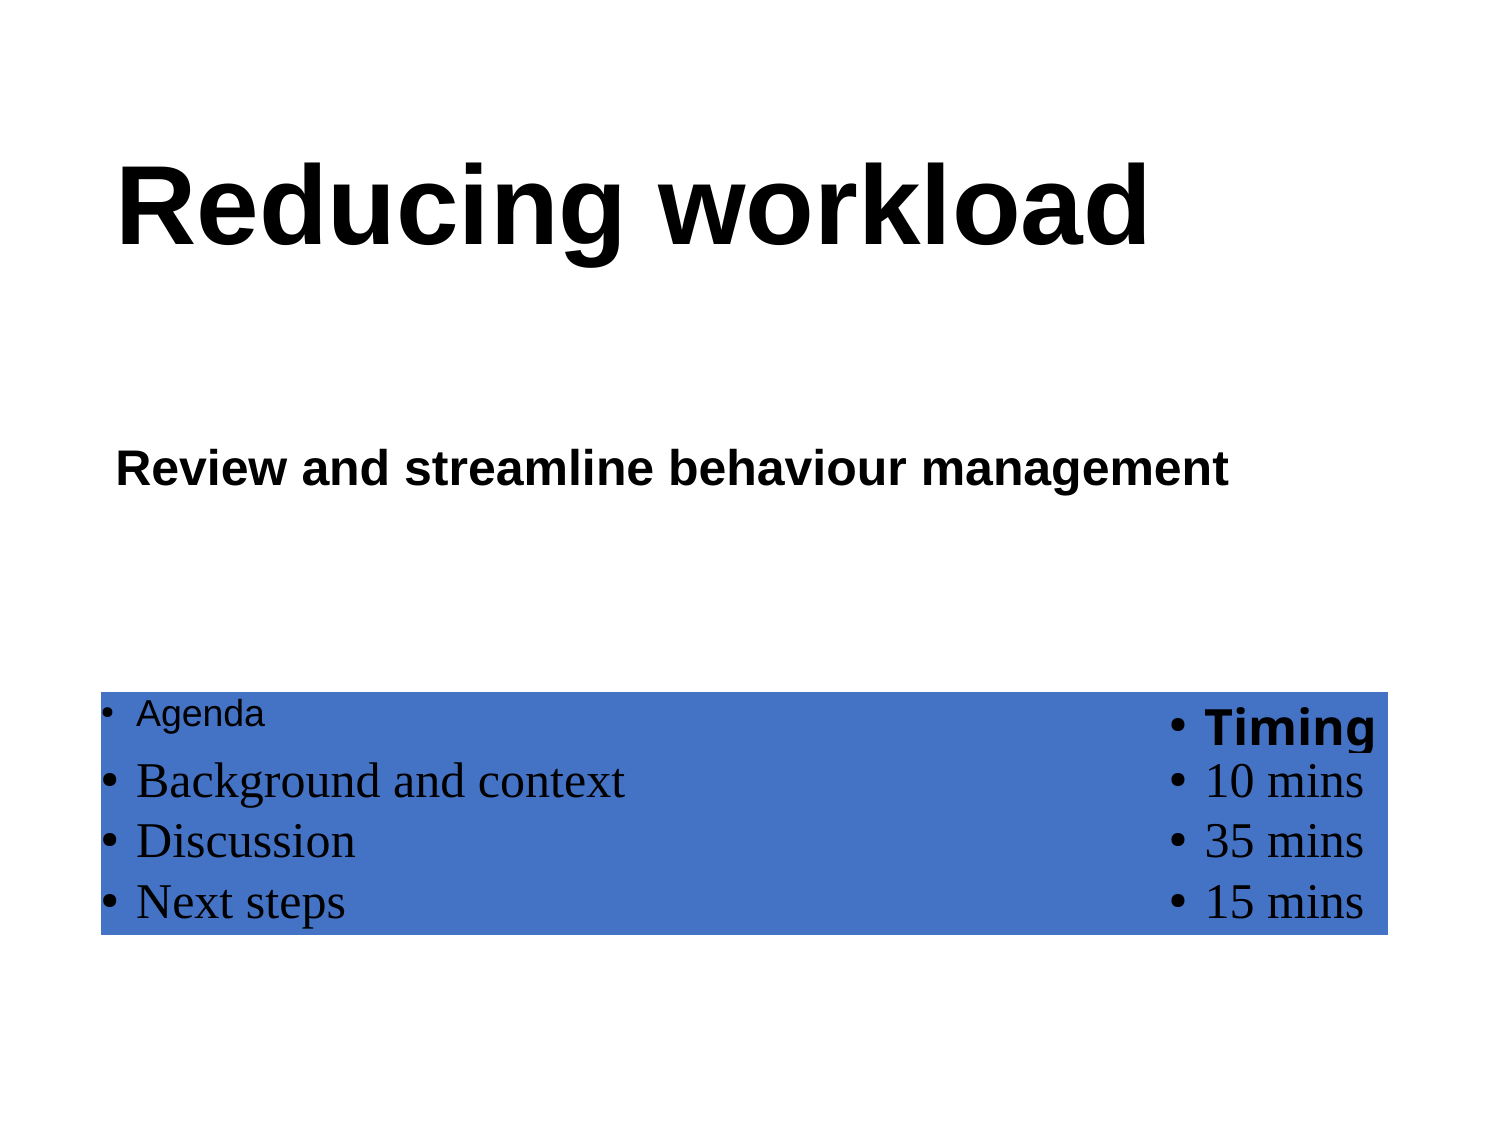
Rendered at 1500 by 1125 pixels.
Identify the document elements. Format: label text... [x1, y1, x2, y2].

table_cell Background and context [101, 753, 1169, 813]
text_box Review and streamline behaviour management [100, 427, 1376, 504]
title Reducing workload [100, 95, 1376, 304]
table_header Agenda [101, 692, 1169, 753]
table_cell 10 mins [1169, 753, 1388, 813]
table_cell Discussion [101, 813, 1169, 874]
table_cell 35 mins [1169, 813, 1388, 874]
table_cell 15 mins [1169, 874, 1388, 935]
table_header Timing [1355, 723, 1366, 740]
table_cell Next steps [101, 874, 1169, 935]
table_header Timing [1169, 692, 1388, 753]
